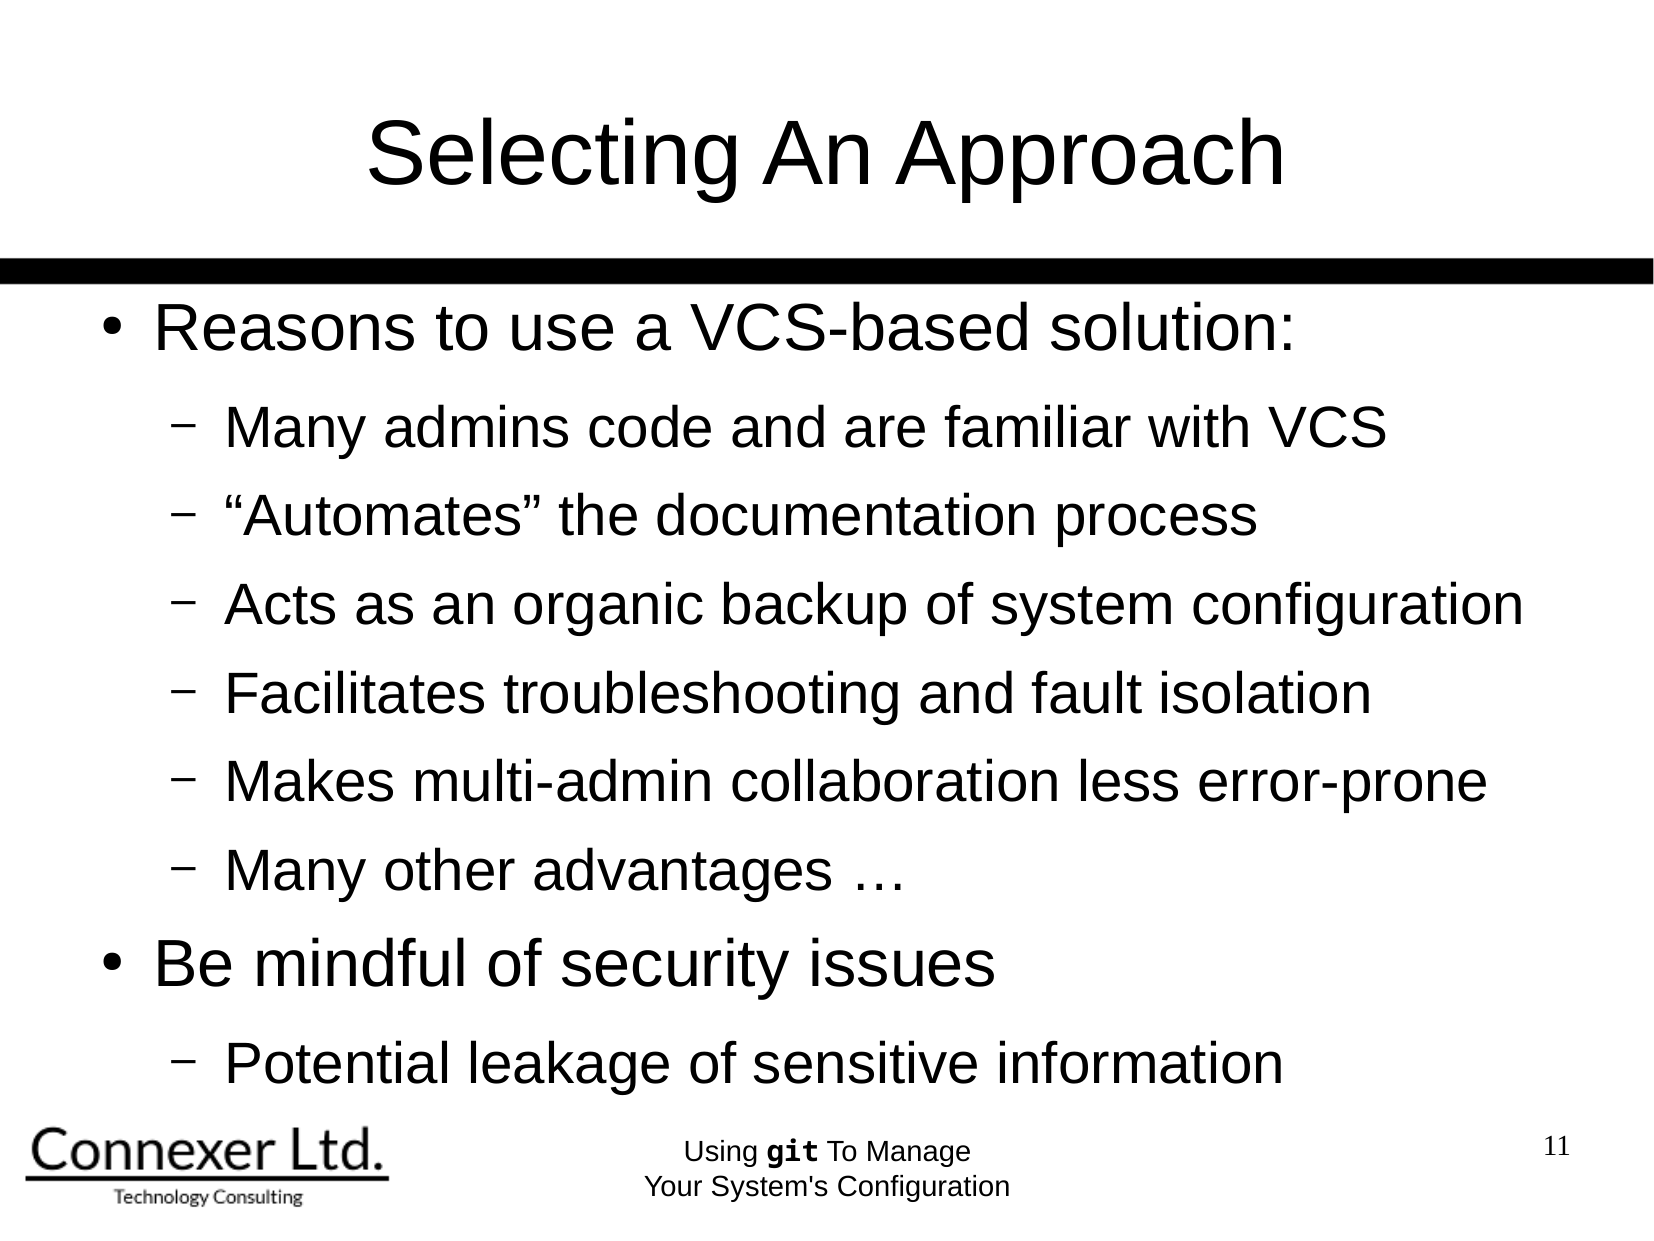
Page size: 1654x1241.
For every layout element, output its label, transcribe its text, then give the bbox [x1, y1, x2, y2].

list Reasons to use a VCS-based solution: Many admins code and are familiar with VCS “Automates” the documentation process Acts as an organic backup of system configuration Facilitates troubleshooting and fault isolation Makes multi-admin collaboration less error-prone Many other advantages … Be mindful of security issues Potential leakage of sensitive information [82, 290, 1538, 1141]
picture [0, 0, 1654, 1241]
title Selecting An Approach [82, 49, 1571, 257]
